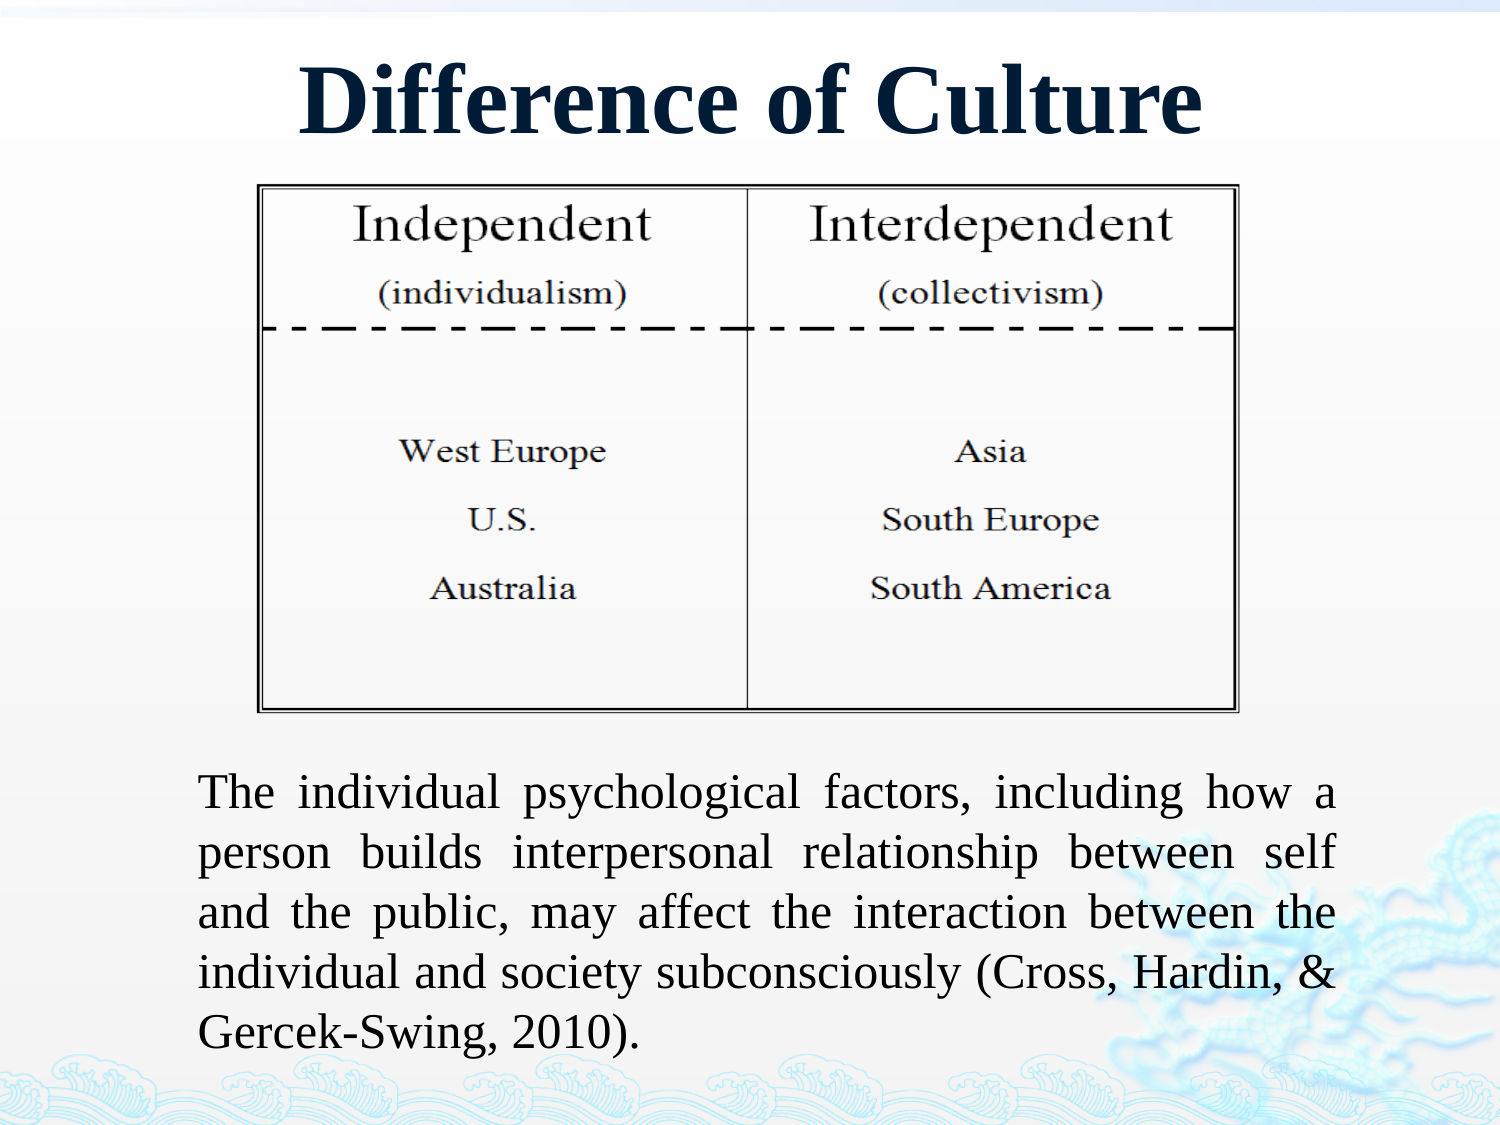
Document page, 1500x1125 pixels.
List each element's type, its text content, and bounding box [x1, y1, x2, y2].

picture [0, 806, 1500, 1125]
text_box The individual psychological factors, including how a person builds interpersonal relationship between self and the public, may affect the interaction between the individual and society subconsciously (Cross, Hardin, & Gercek-Swing, 2010). [182, 751, 1353, 1067]
picture [159, 137, 1353, 776]
title Difference of Culture [76, 0, 1427, 188]
